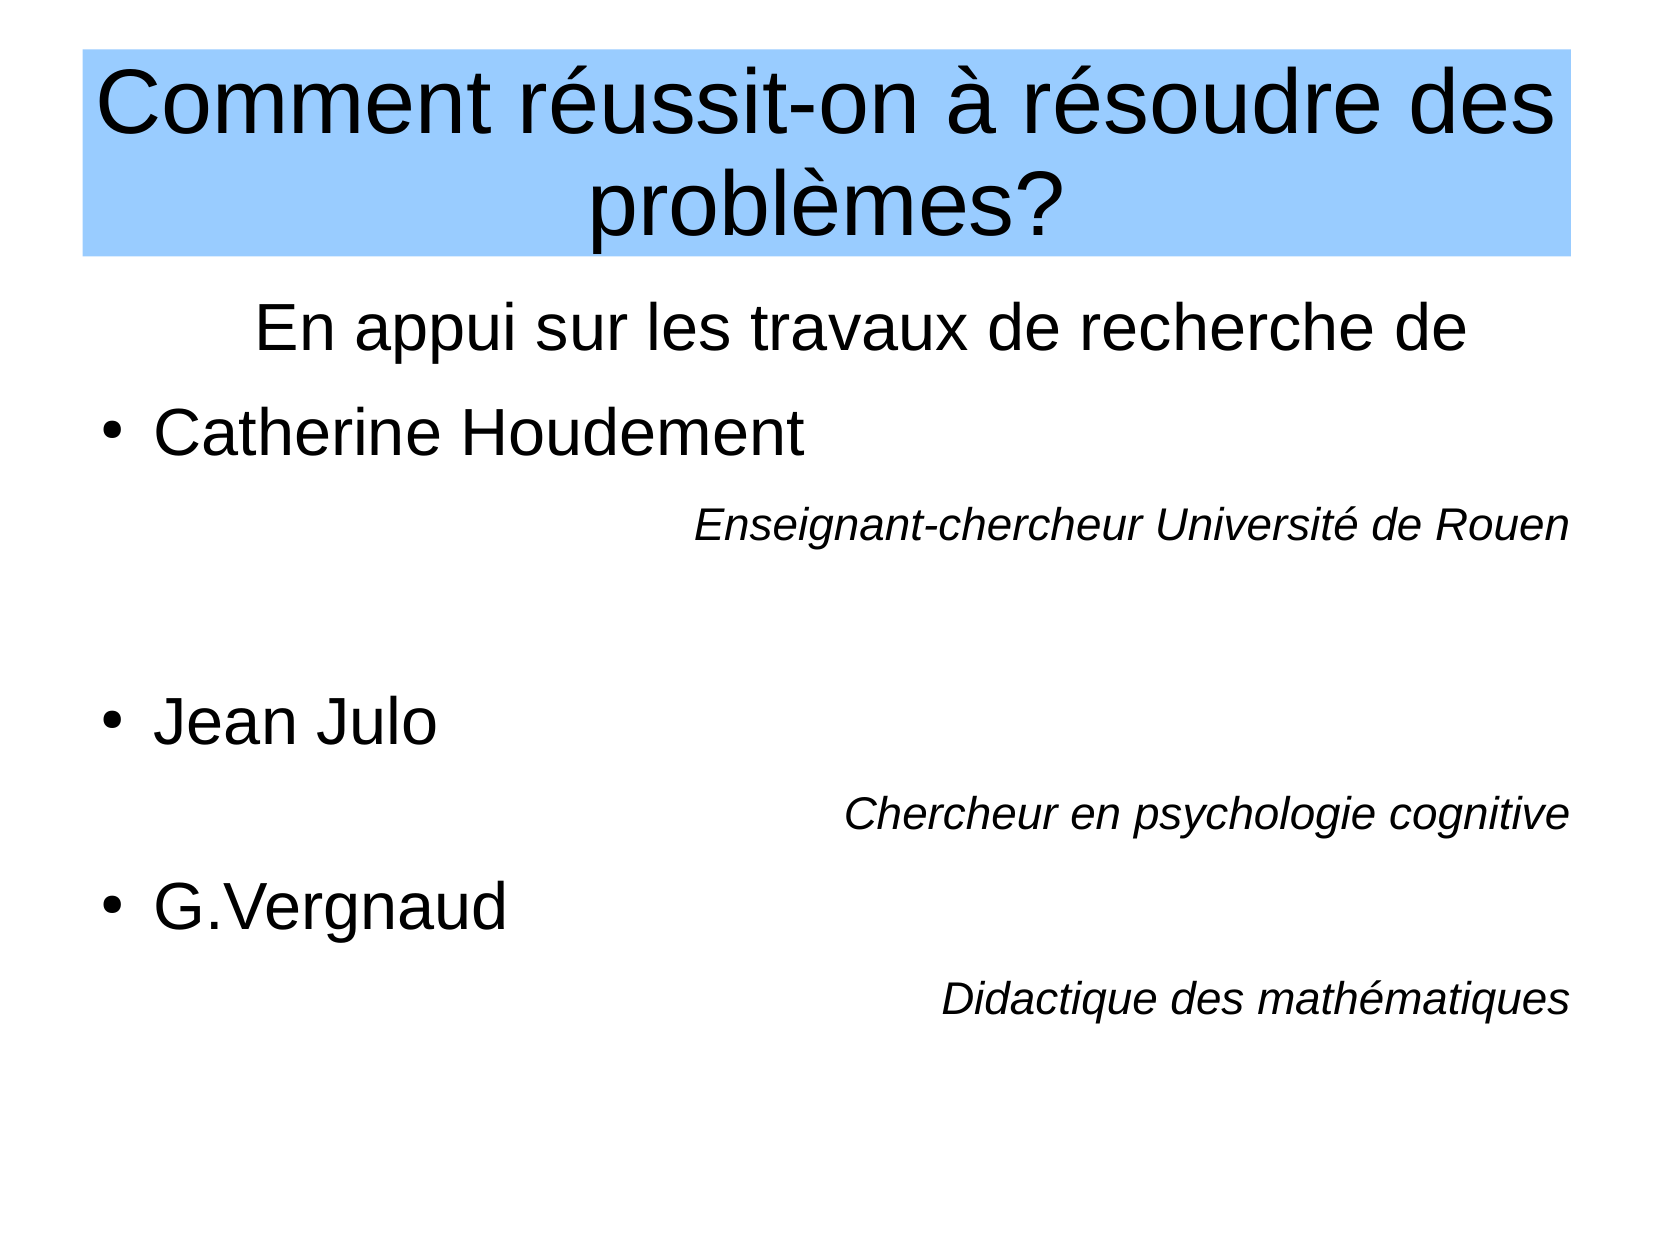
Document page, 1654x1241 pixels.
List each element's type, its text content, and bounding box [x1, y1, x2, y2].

list En appui sur les travaux de recherche de Catherine Houdement Enseignant-chercheur Université de Rouen Jean Julo Chercheur en psychologie cognitive G.Vergnaud Didactique des mathématiques [82, 290, 1571, 1109]
title Comment réussit-on à résoudre des problèmes? [82, 49, 1571, 257]
